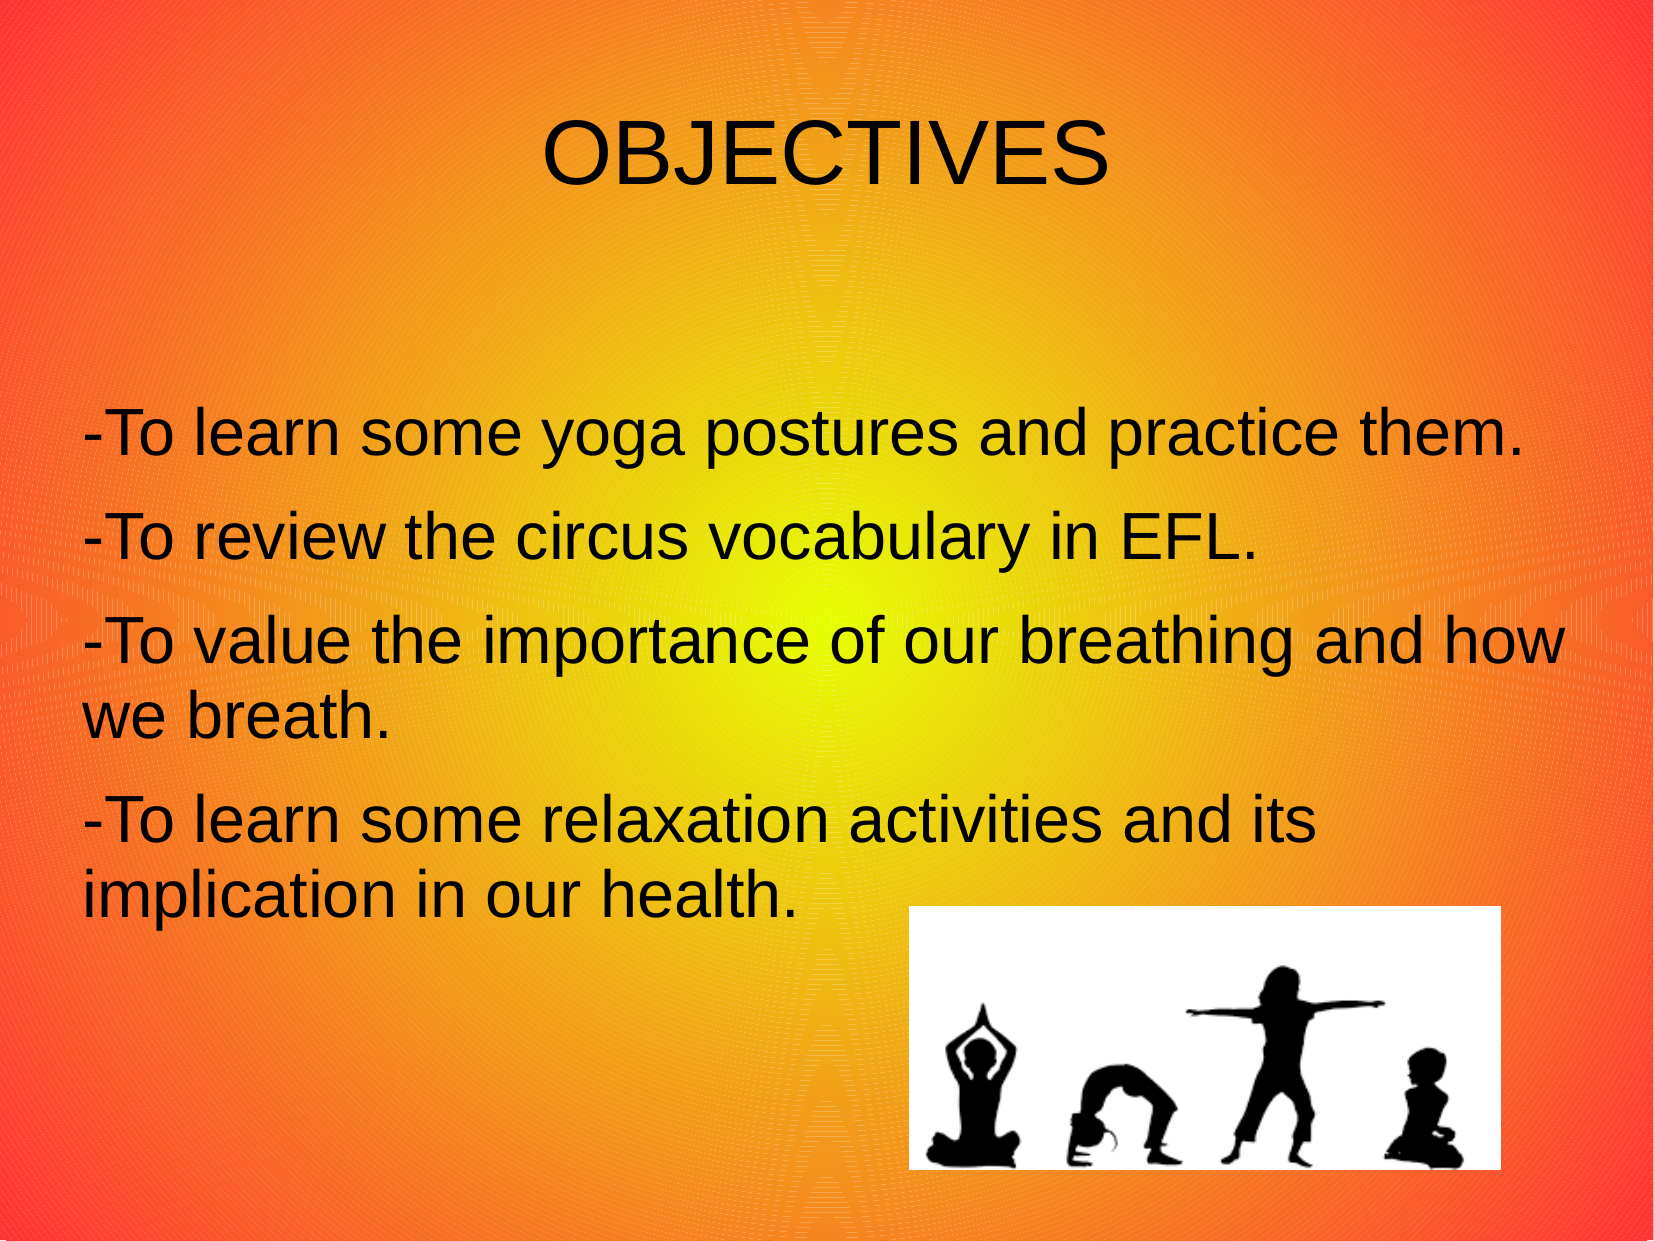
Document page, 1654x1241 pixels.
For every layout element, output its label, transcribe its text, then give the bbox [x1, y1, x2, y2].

picture [909, 906, 1501, 1170]
list -To learn some yoga postures and practice them. -To review the circus vocabulary in EFL. -To value the importance of our breathing and how we breath. -To learn some relaxation activities and its implication in our health. [82, 290, 1571, 1010]
title OBJECTIVES [82, 49, 1571, 257]
